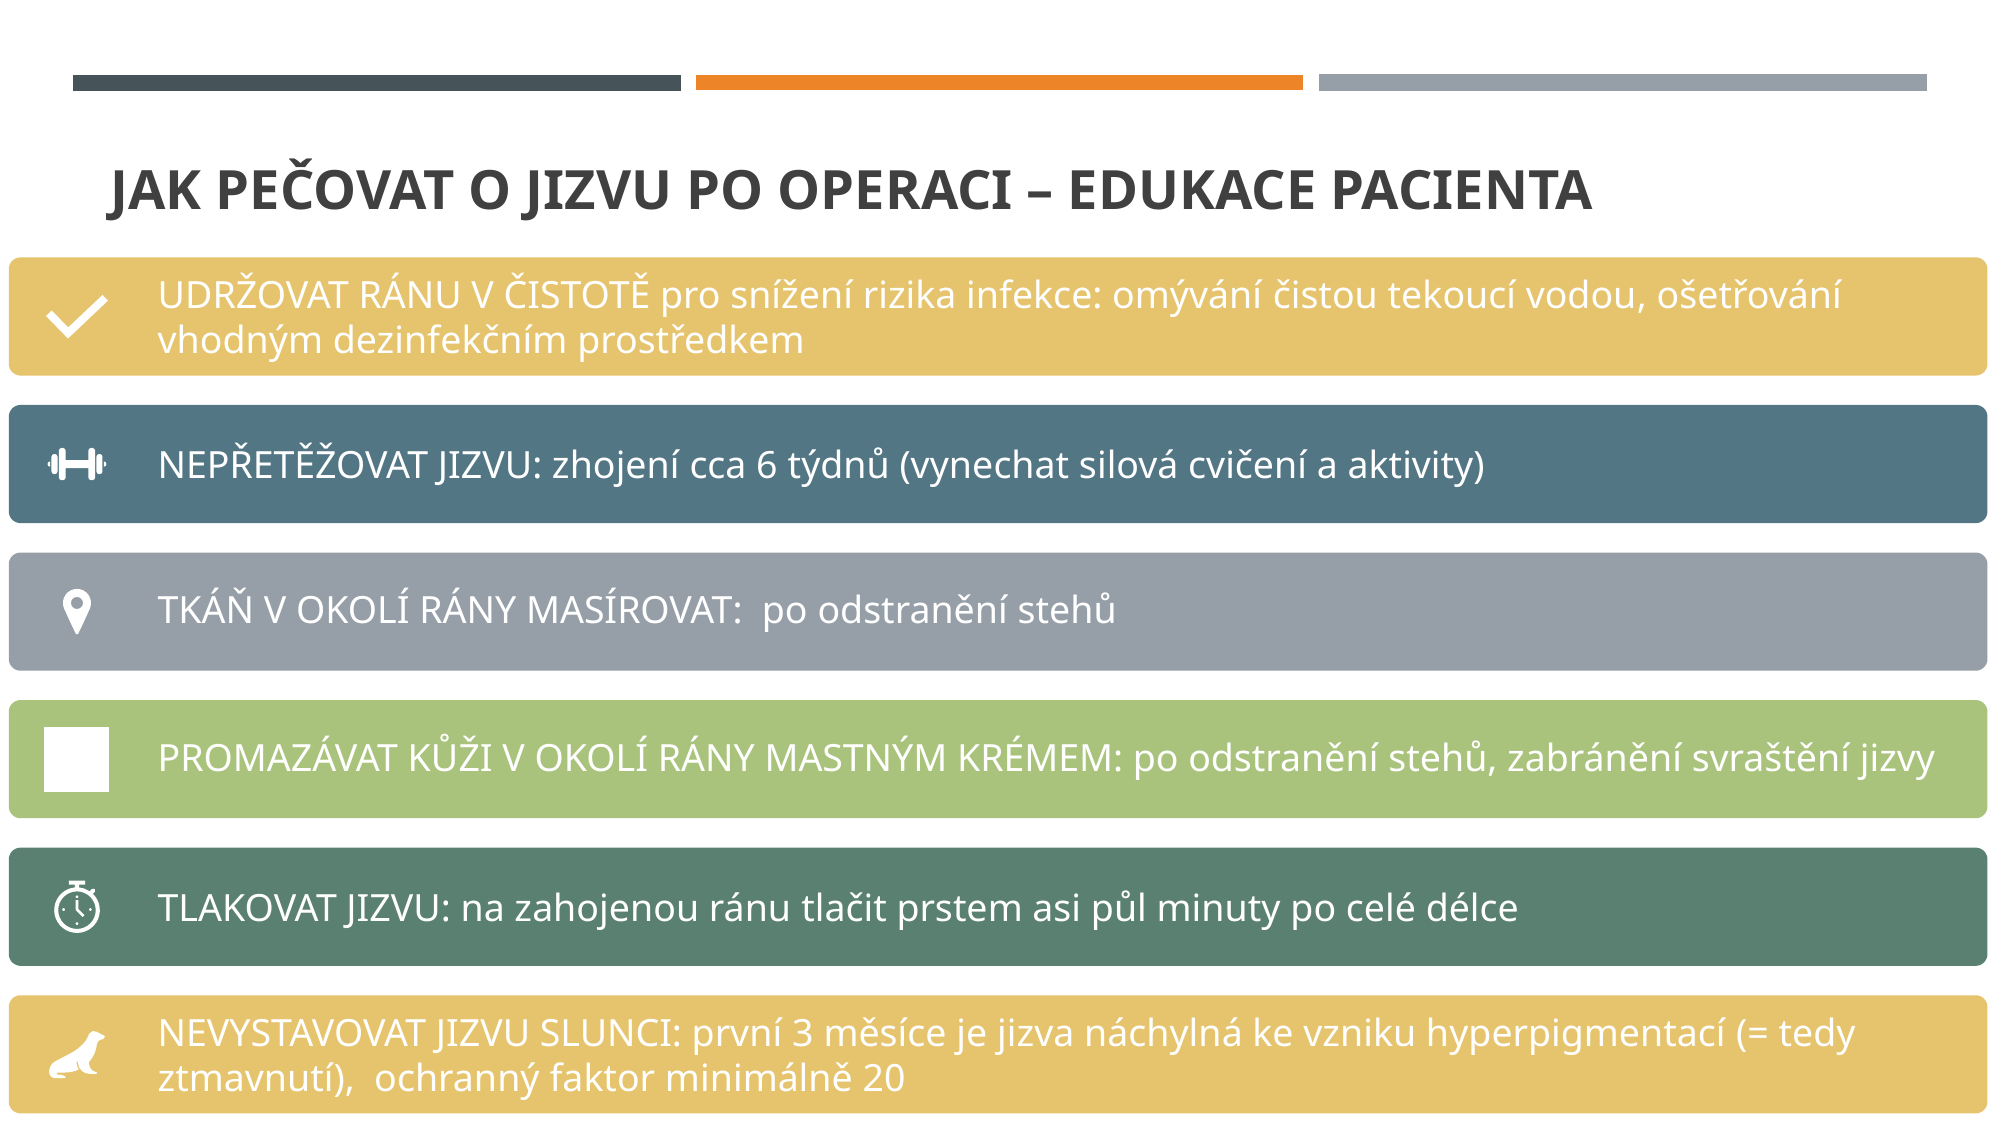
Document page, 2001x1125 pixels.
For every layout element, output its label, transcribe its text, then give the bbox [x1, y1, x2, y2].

text_box NEPŘETĚŽOVAT JIZVU: zhojení cca 6 týdnů (vynechat silová cvičení a aktivity) [145, 404, 1988, 524]
text_box [8, 995, 145, 1114]
text_box [8, 552, 145, 671]
text_box TLAKOVAT JIZVU: na zahojenou ránu tlačit prstem asi půl minuty po celé délce [145, 847, 1988, 966]
text_box NEVYSTAVOVAT JIZVU SLUNCI: první 3 měsíce je jizva náchylná ke vzniku hyperpigmentací (= tedy ztmavnutí), ochranný faktor minimálně 20 [145, 995, 1988, 1114]
text_box PROMAZÁVAT KŮŽI V OKOLÍ RÁNY MASTNÝM KRÉMEM: po odstranění stehů, zabránění svraštění jizvy [145, 700, 1988, 819]
text_box [8, 847, 145, 966]
text_box [8, 700, 145, 819]
text_box UDRŽOVAT RÁNU V ČISTOTĚ pro snížení rizika infekce: omývání čistou tekoucí vodou, ošetřování vhodným dezinfekčním prostředkem [145, 257, 1988, 376]
text_box [8, 257, 145, 376]
title JAK PEČOVAT O JIZVU PO OPERACI – EDUKACE PACIENTA [95, 115, 1905, 234]
text_box TKÁŇ V OKOLÍ RÁNY MASÍROVAT: po odstranění stehů [145, 552, 1988, 671]
text_box [8, 404, 145, 524]
